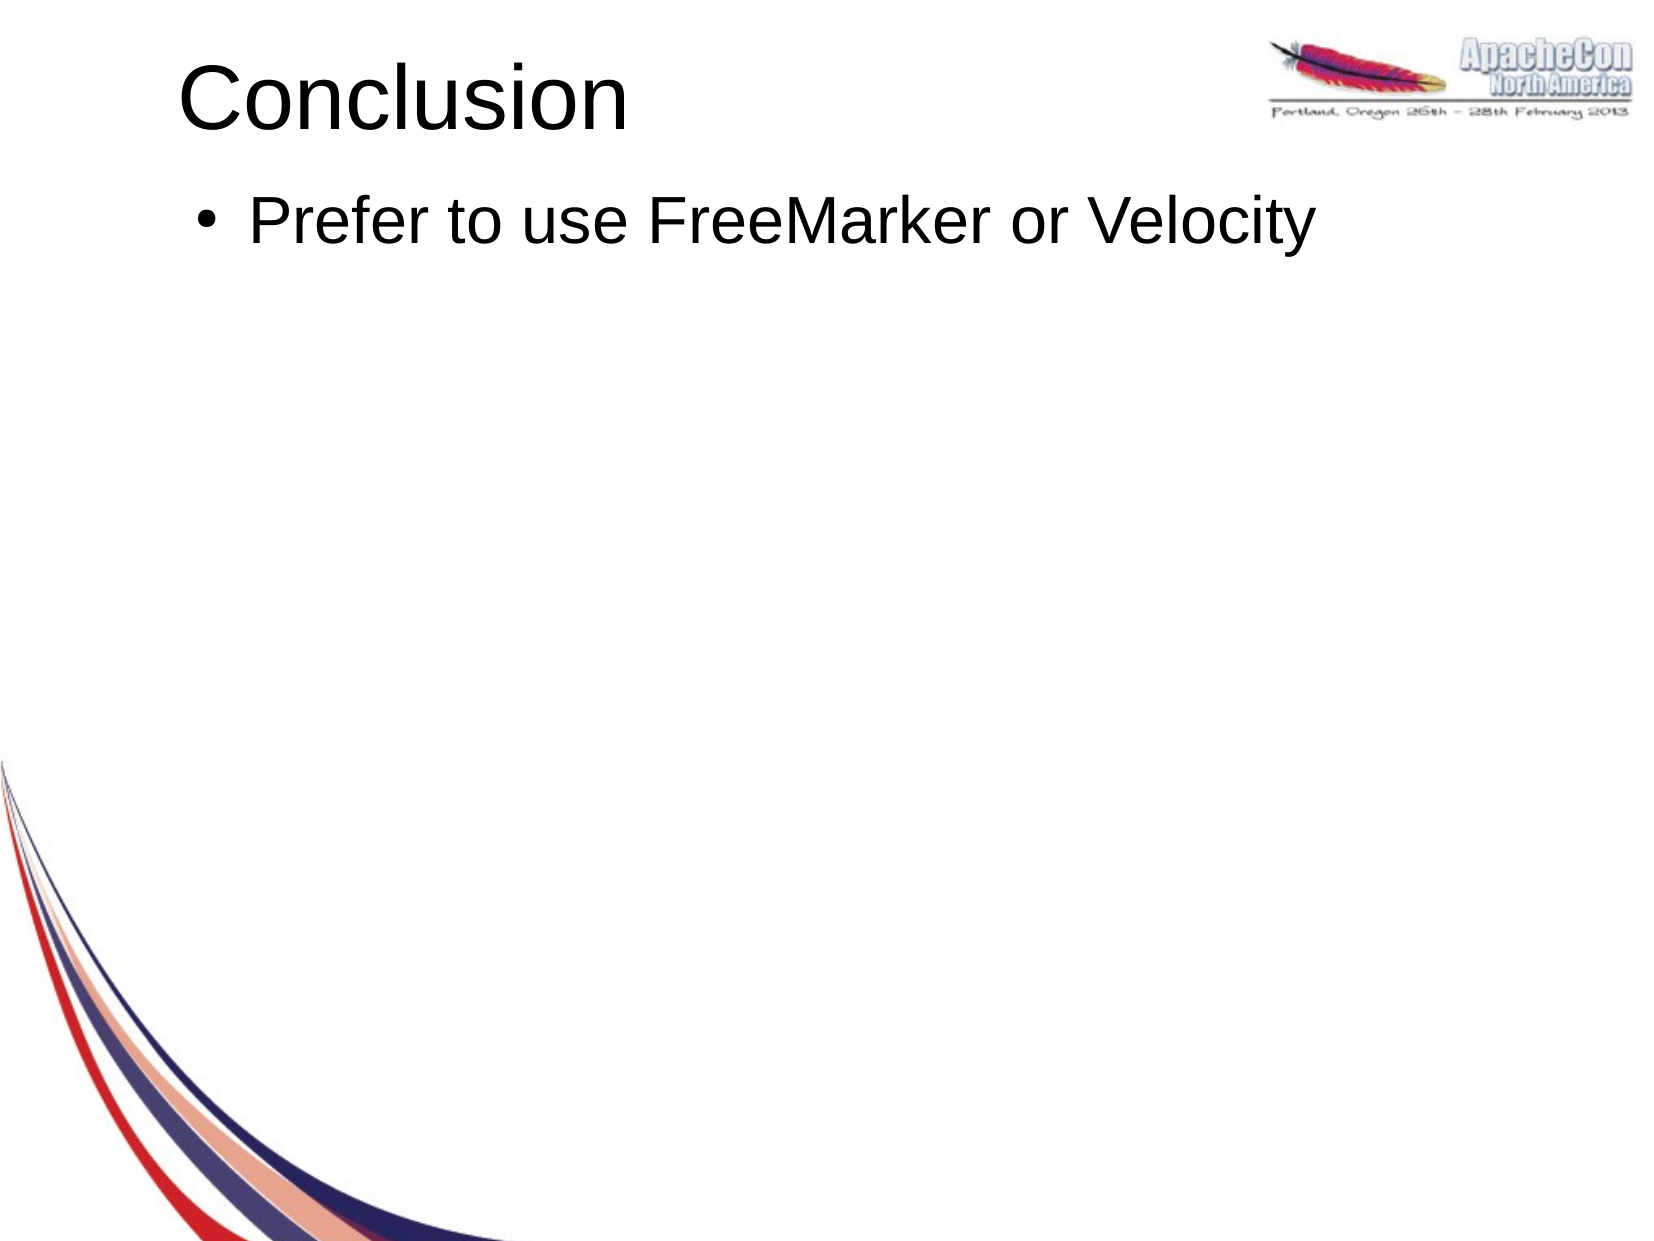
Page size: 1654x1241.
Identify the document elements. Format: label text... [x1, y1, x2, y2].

title Conclusion [177, 41, 1536, 154]
list Prefer to use FreeMarker or Velocity [177, 183, 1536, 1002]
picture [0, 0, 1654, 1241]
